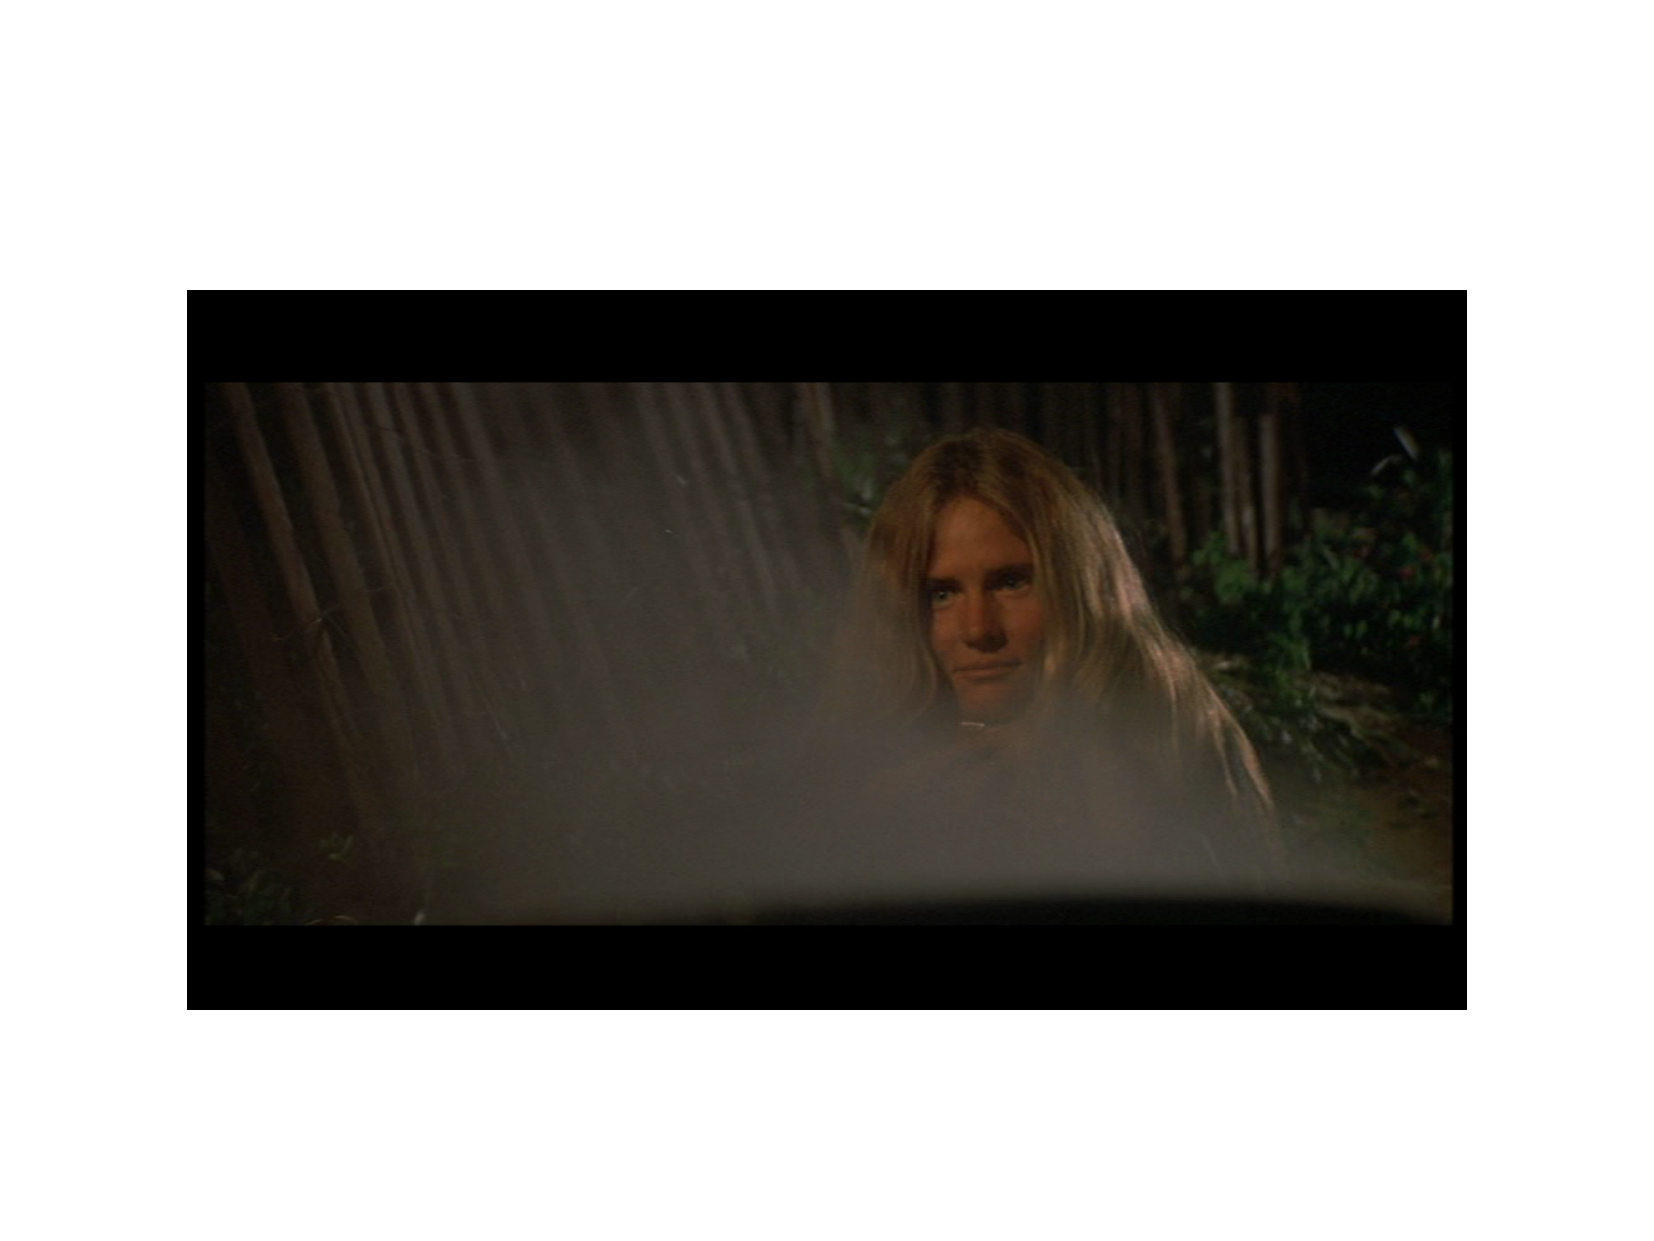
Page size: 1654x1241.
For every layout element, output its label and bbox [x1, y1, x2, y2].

picture [187, 290, 1467, 1010]
